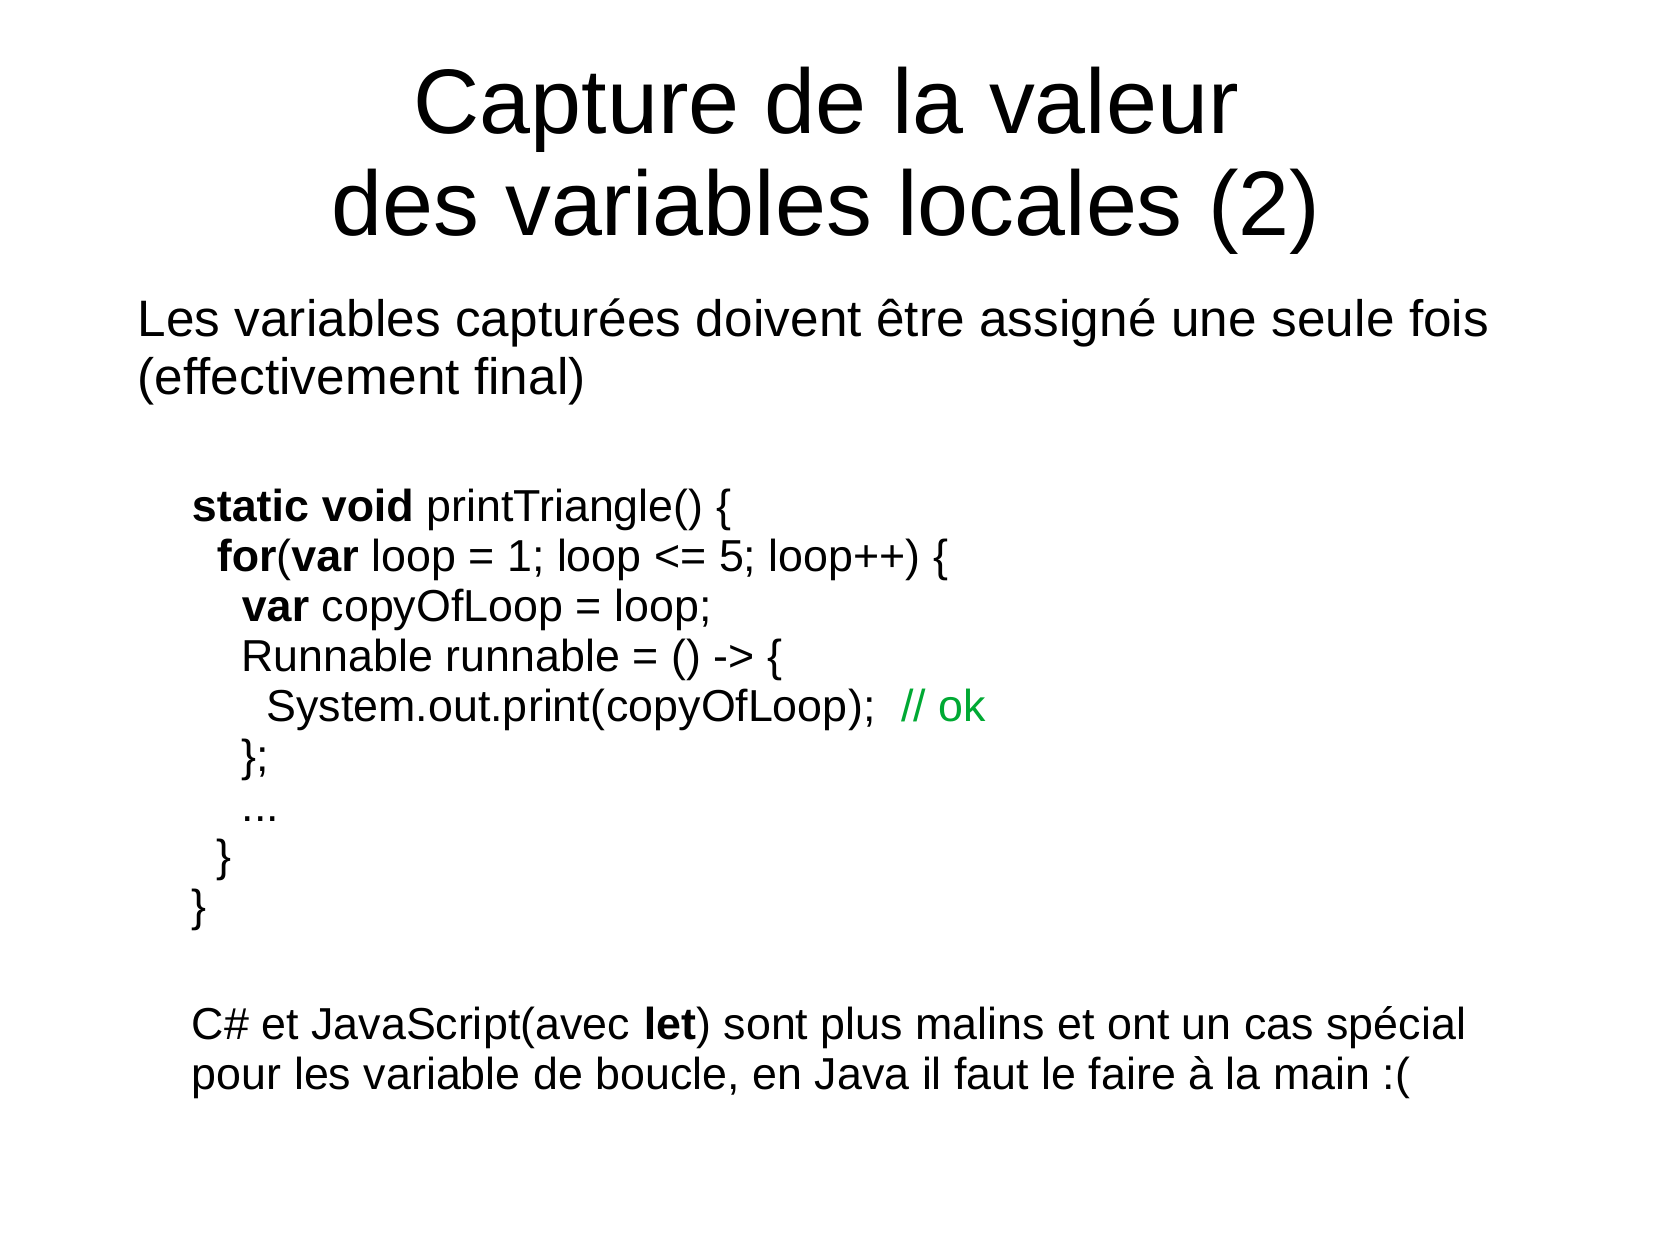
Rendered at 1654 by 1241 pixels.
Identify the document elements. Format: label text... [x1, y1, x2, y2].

list Les variables capturées doivent être assigné une seule fois (effectivement final) static void printTriangle() { for(var loop = 1; loop <= 5; loop++) { var copyOfLoop = loop; Runnable runnable = () -> { System.out.print(copyOfLoop); // ok }; ... } } C# et JavaScript(avec let) sont plus malins et ont un cas spécial pour les variable de boucle, en Java il faut le faire à la main :( [82, 290, 1571, 1111]
title Capture de la valeur des variables locales (2) [82, 49, 1571, 257]
